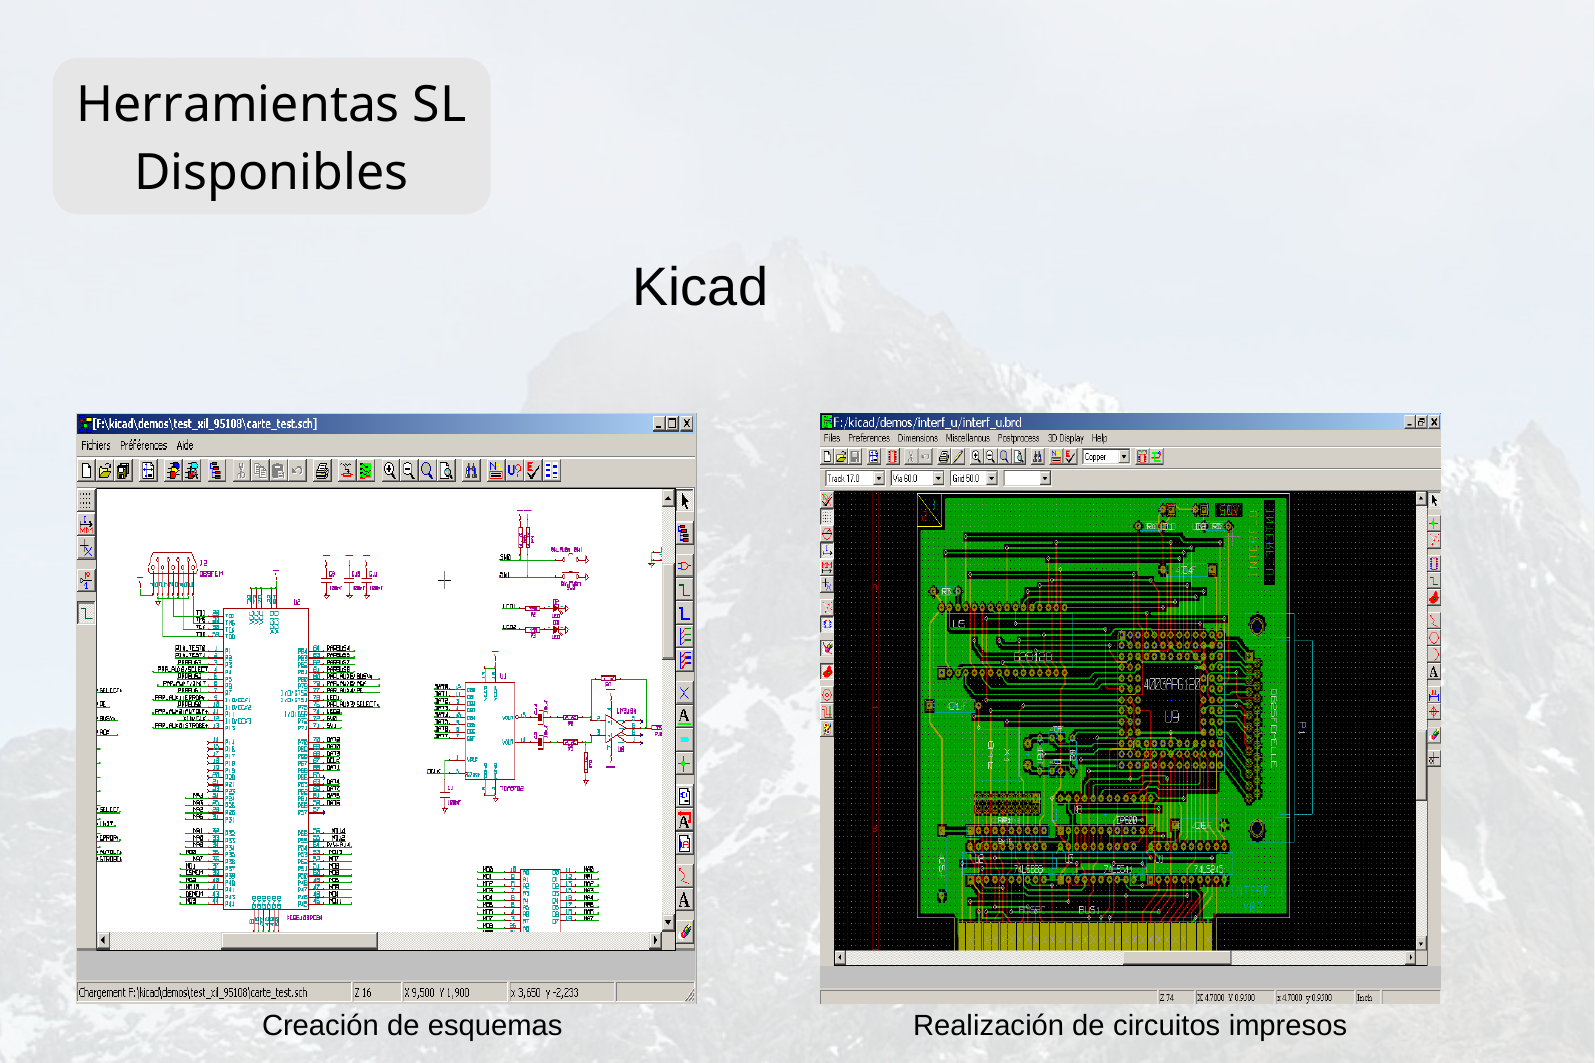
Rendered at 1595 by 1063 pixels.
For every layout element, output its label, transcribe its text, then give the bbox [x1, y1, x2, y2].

picture [76, 413, 697, 1004]
picture [820, 413, 1441, 1004]
text_box Herramientas SL Disponibles [52, 57, 491, 215]
title Kicad [612, 249, 789, 325]
text_box Realización de circuitos impresos [898, 1004, 1372, 1063]
text_box Creación de esquemas [247, 1004, 669, 1063]
